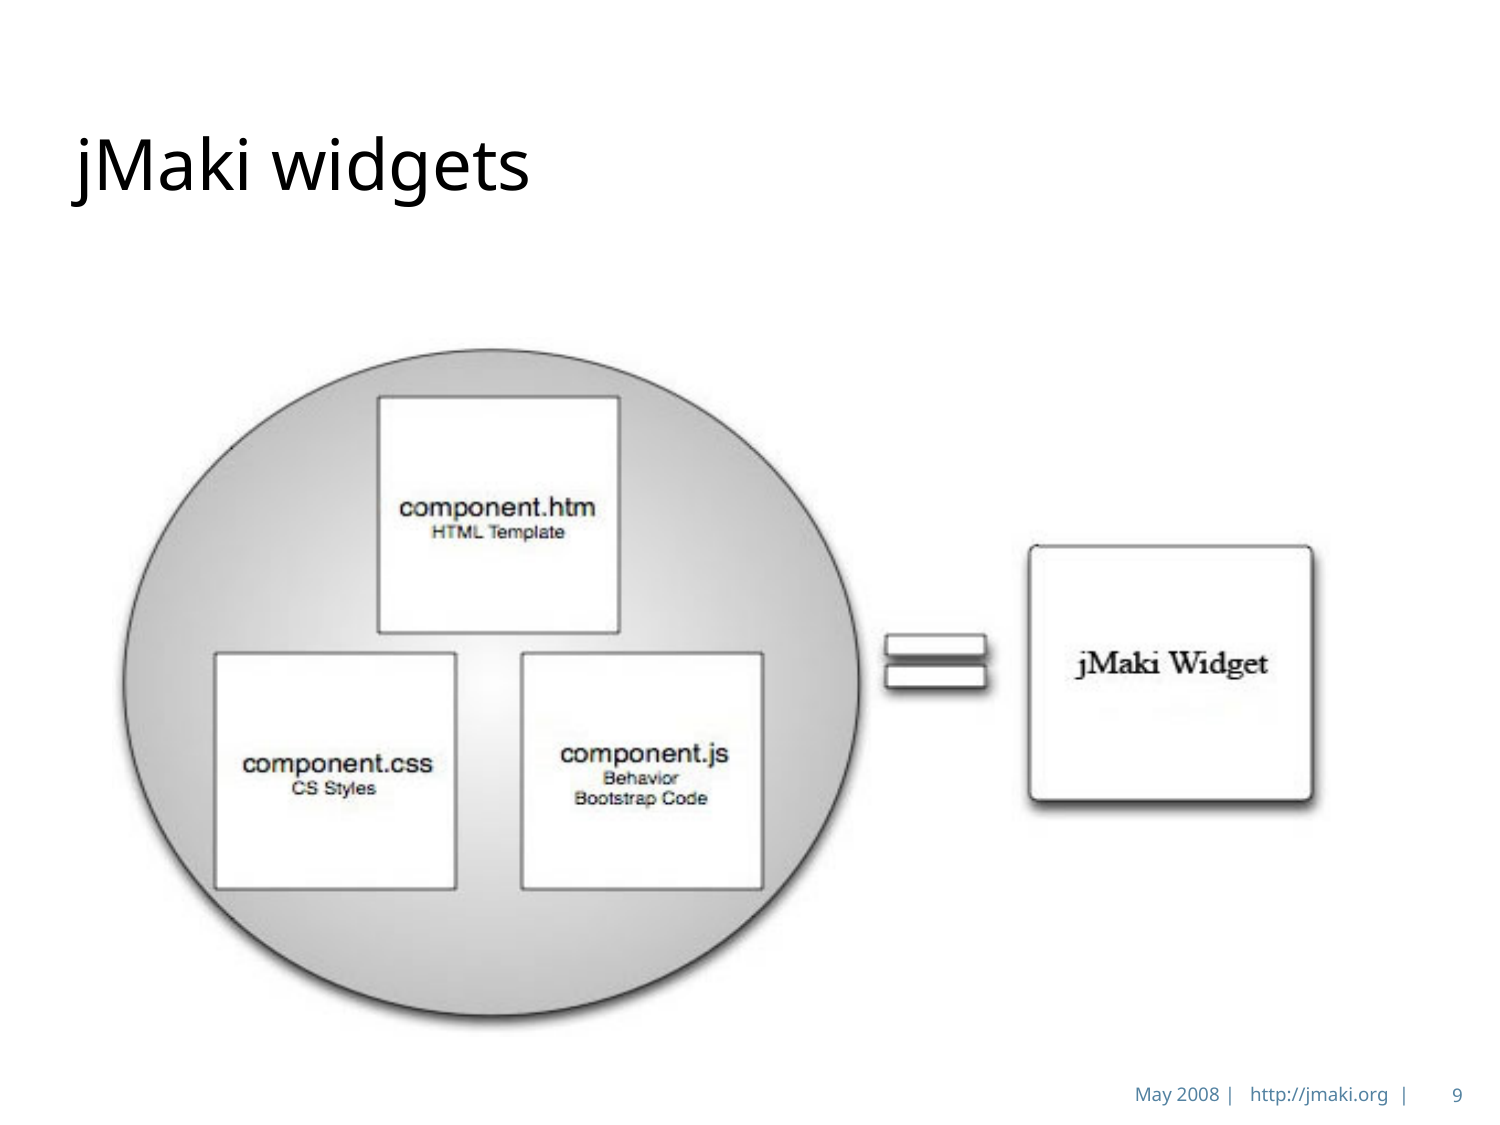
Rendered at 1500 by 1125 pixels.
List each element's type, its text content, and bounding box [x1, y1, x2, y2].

picture [112, 337, 1337, 1037]
title jMaki widgets [75, 124, 1426, 288]
